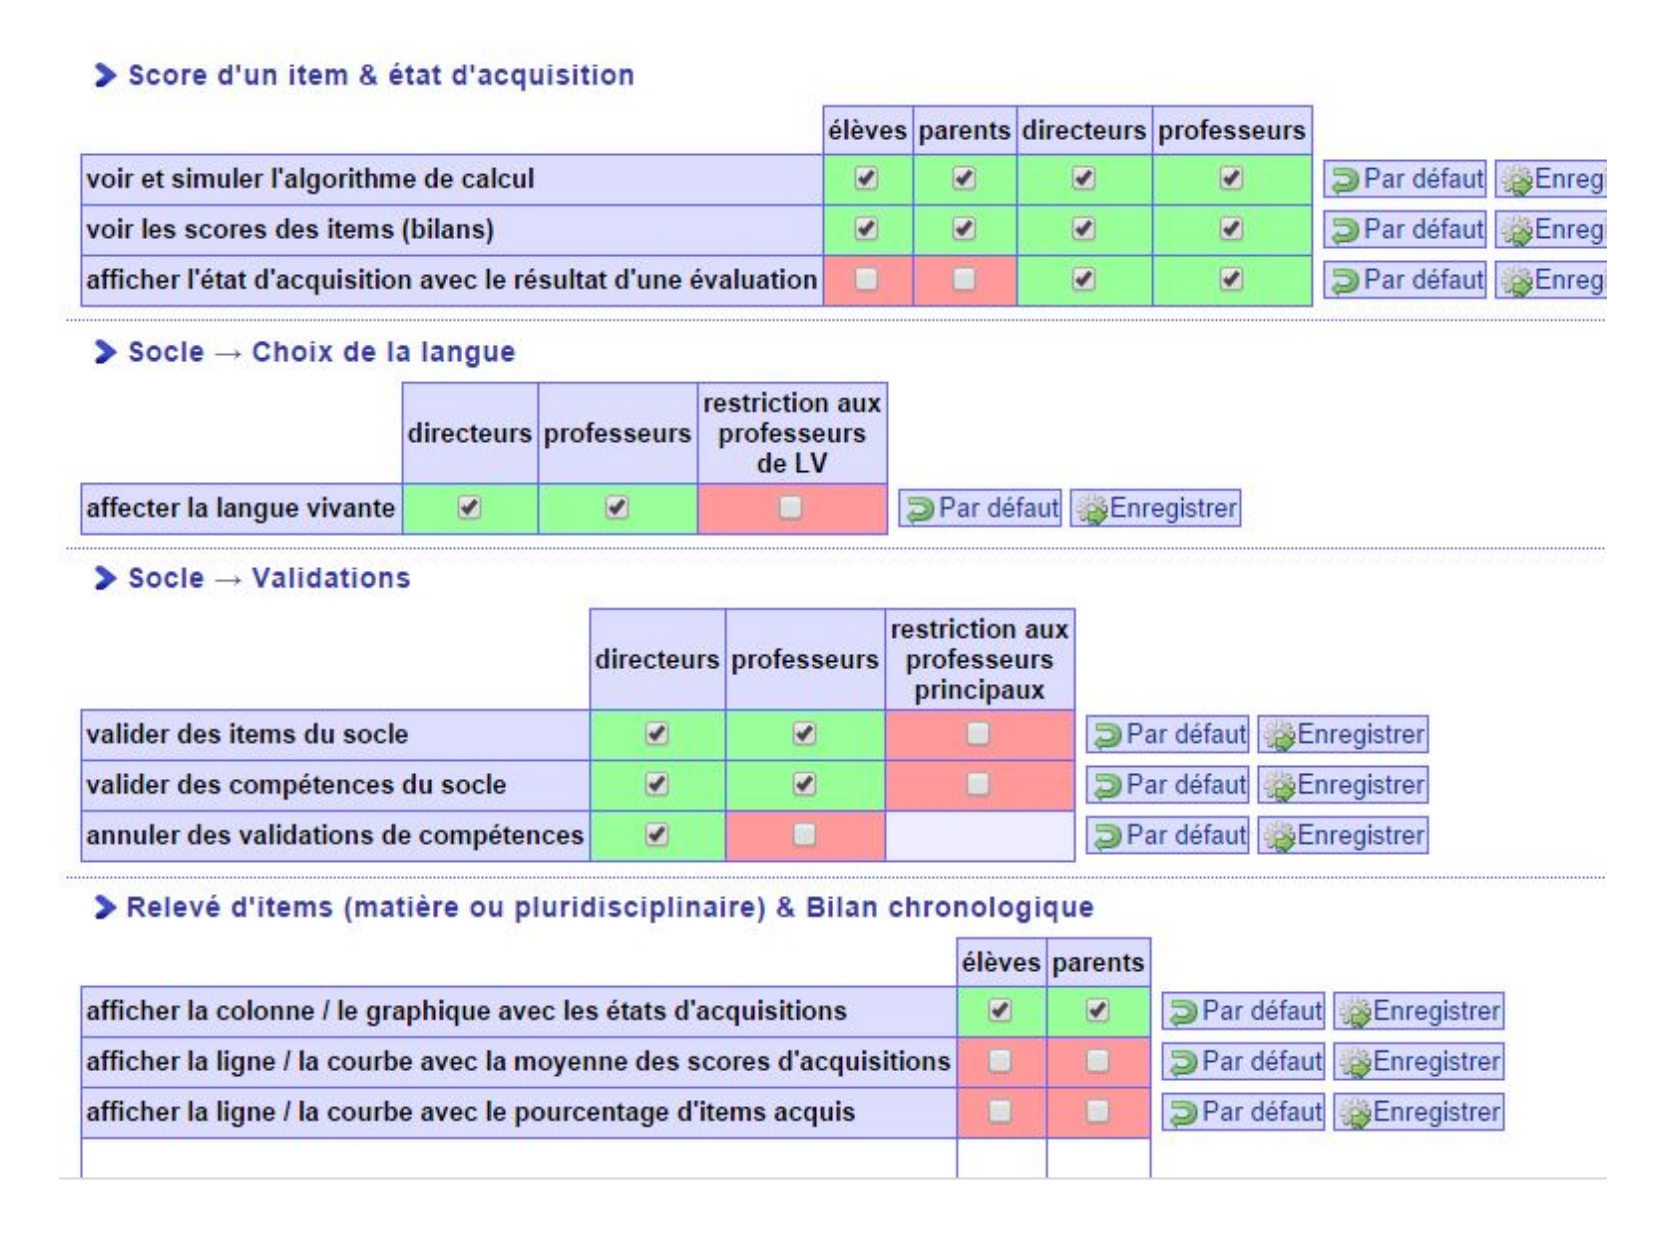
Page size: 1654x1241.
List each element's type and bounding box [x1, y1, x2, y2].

picture [59, 47, 1607, 1182]
